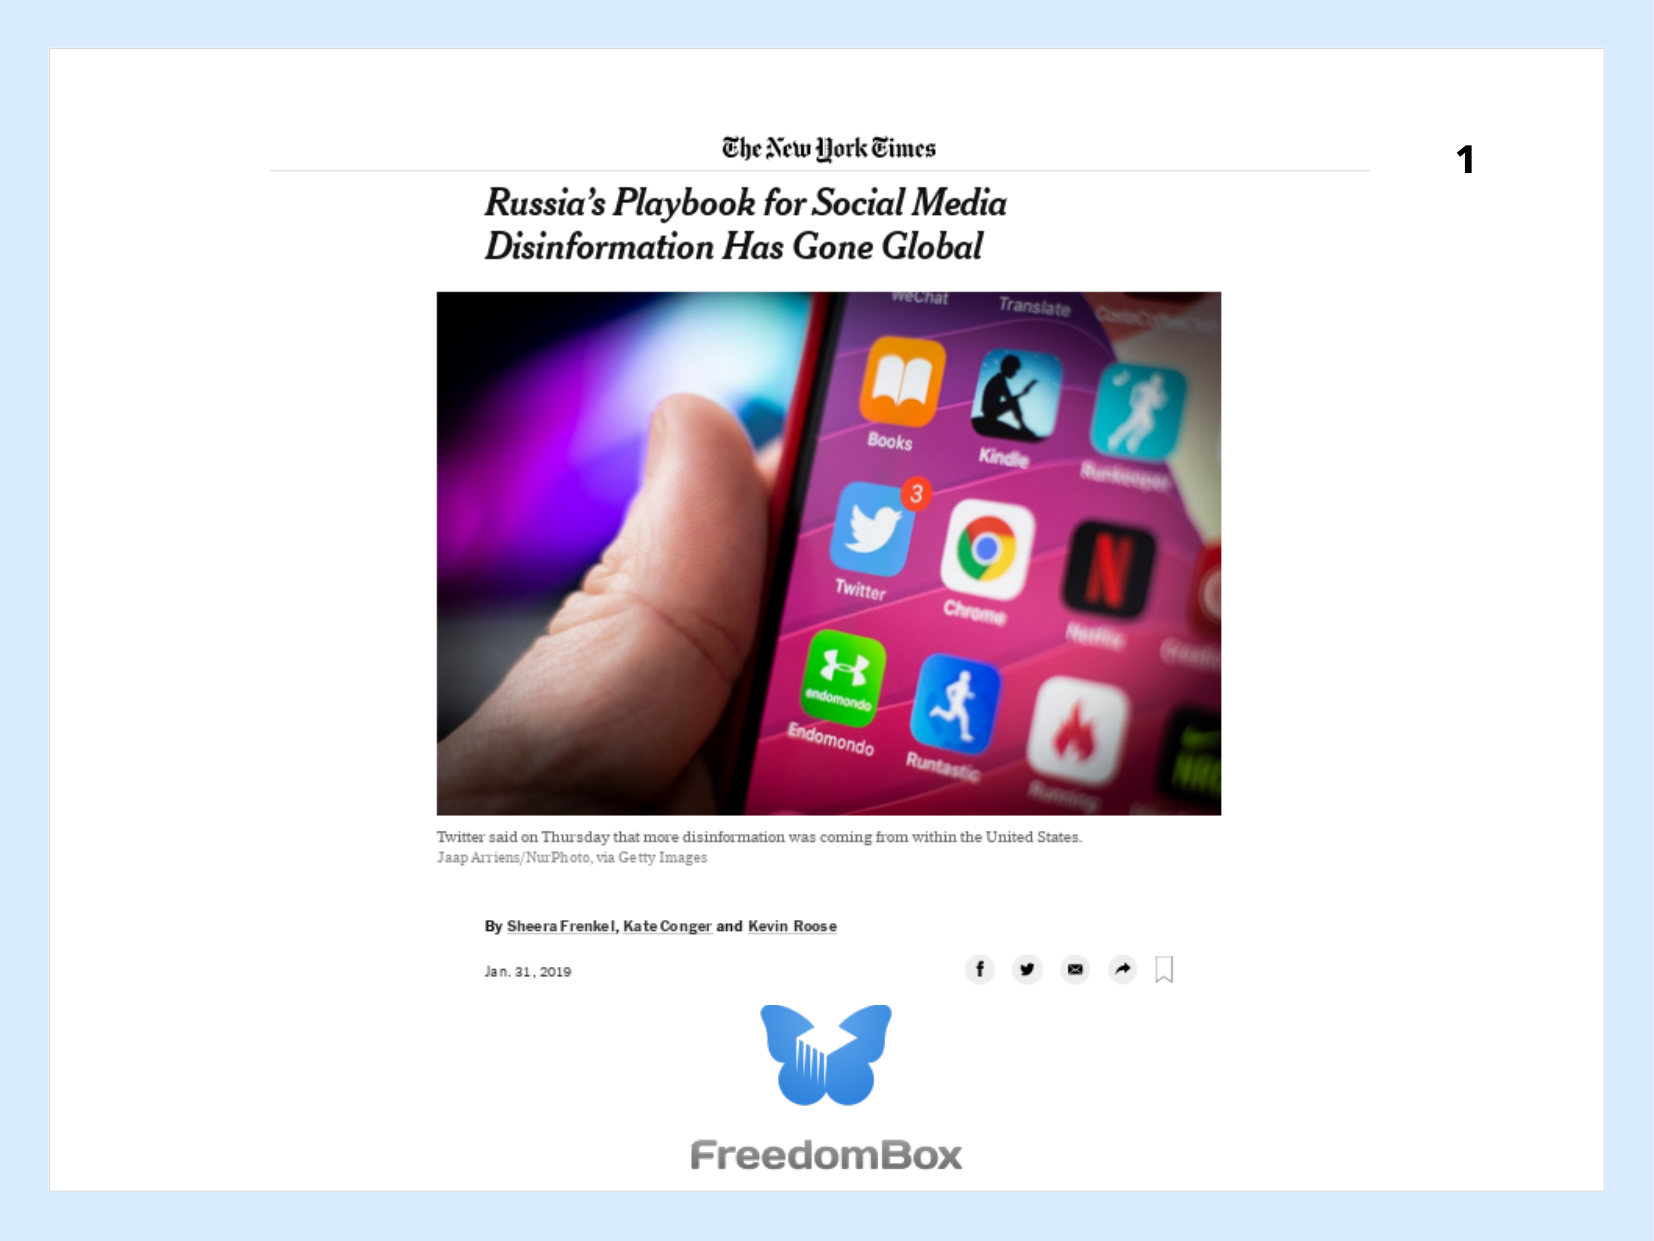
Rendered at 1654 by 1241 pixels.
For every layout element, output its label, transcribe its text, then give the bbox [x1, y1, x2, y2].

picture [0, 0, 1654, 1241]
text_box 1 [1440, 129, 1492, 211]
